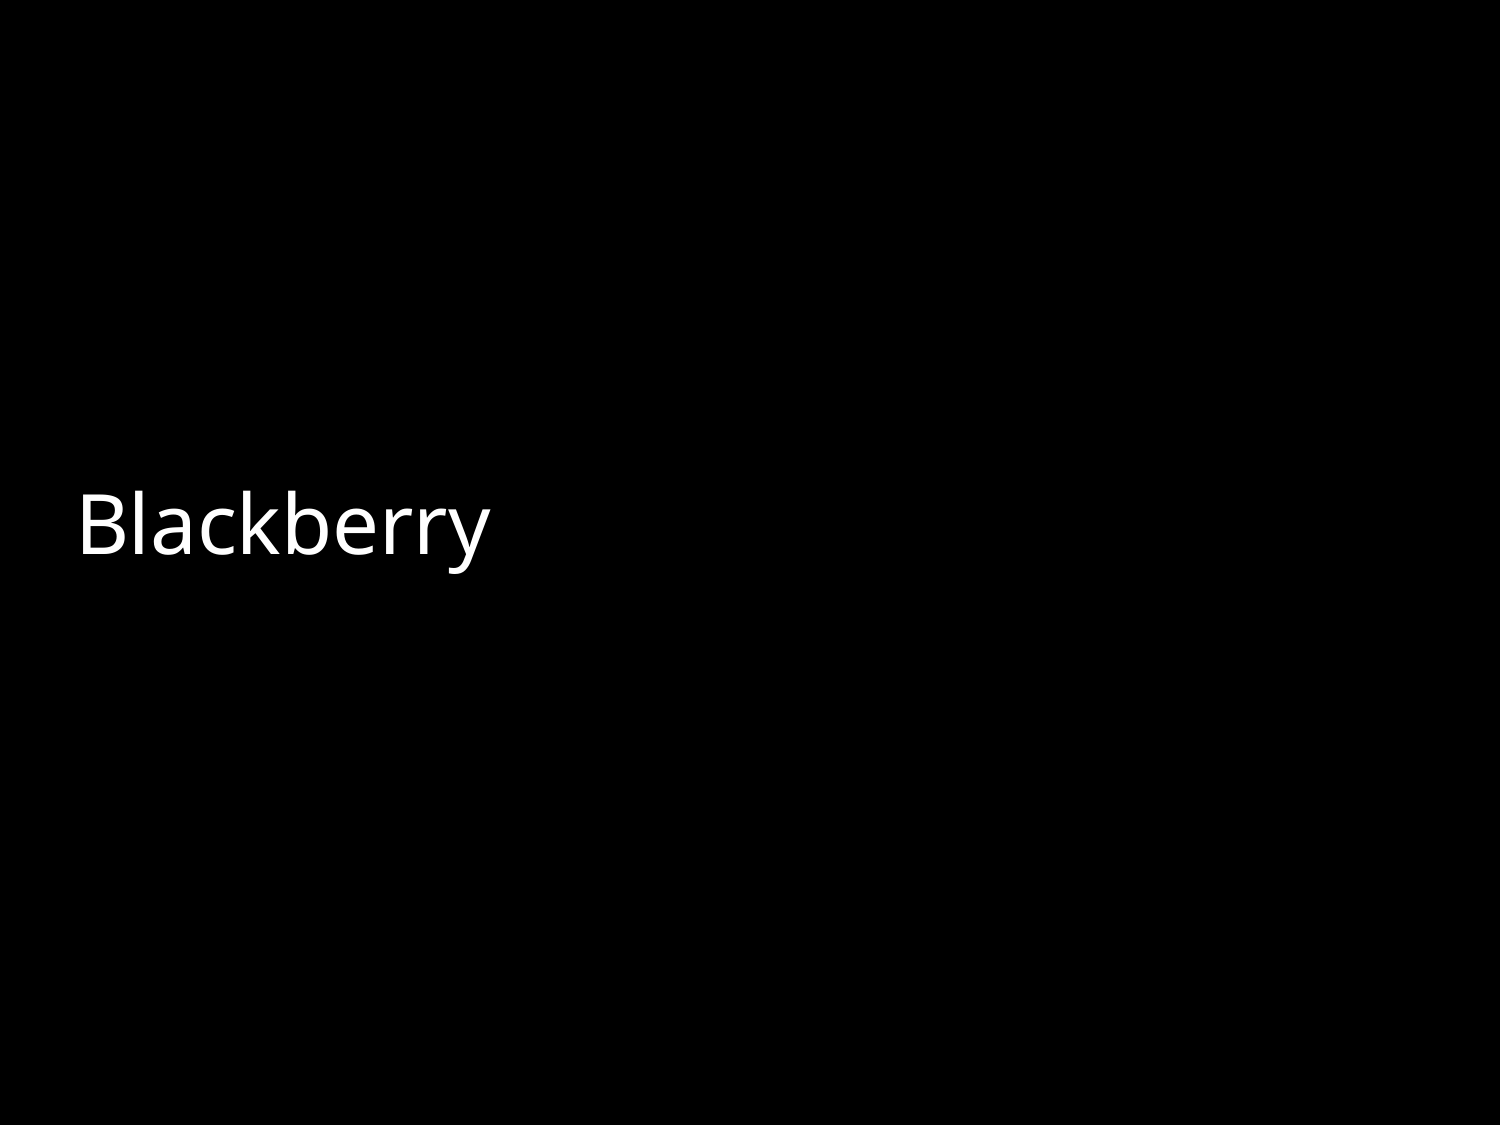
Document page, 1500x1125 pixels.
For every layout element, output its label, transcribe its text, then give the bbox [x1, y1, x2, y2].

title Blackberry [75, 428, 1414, 616]
